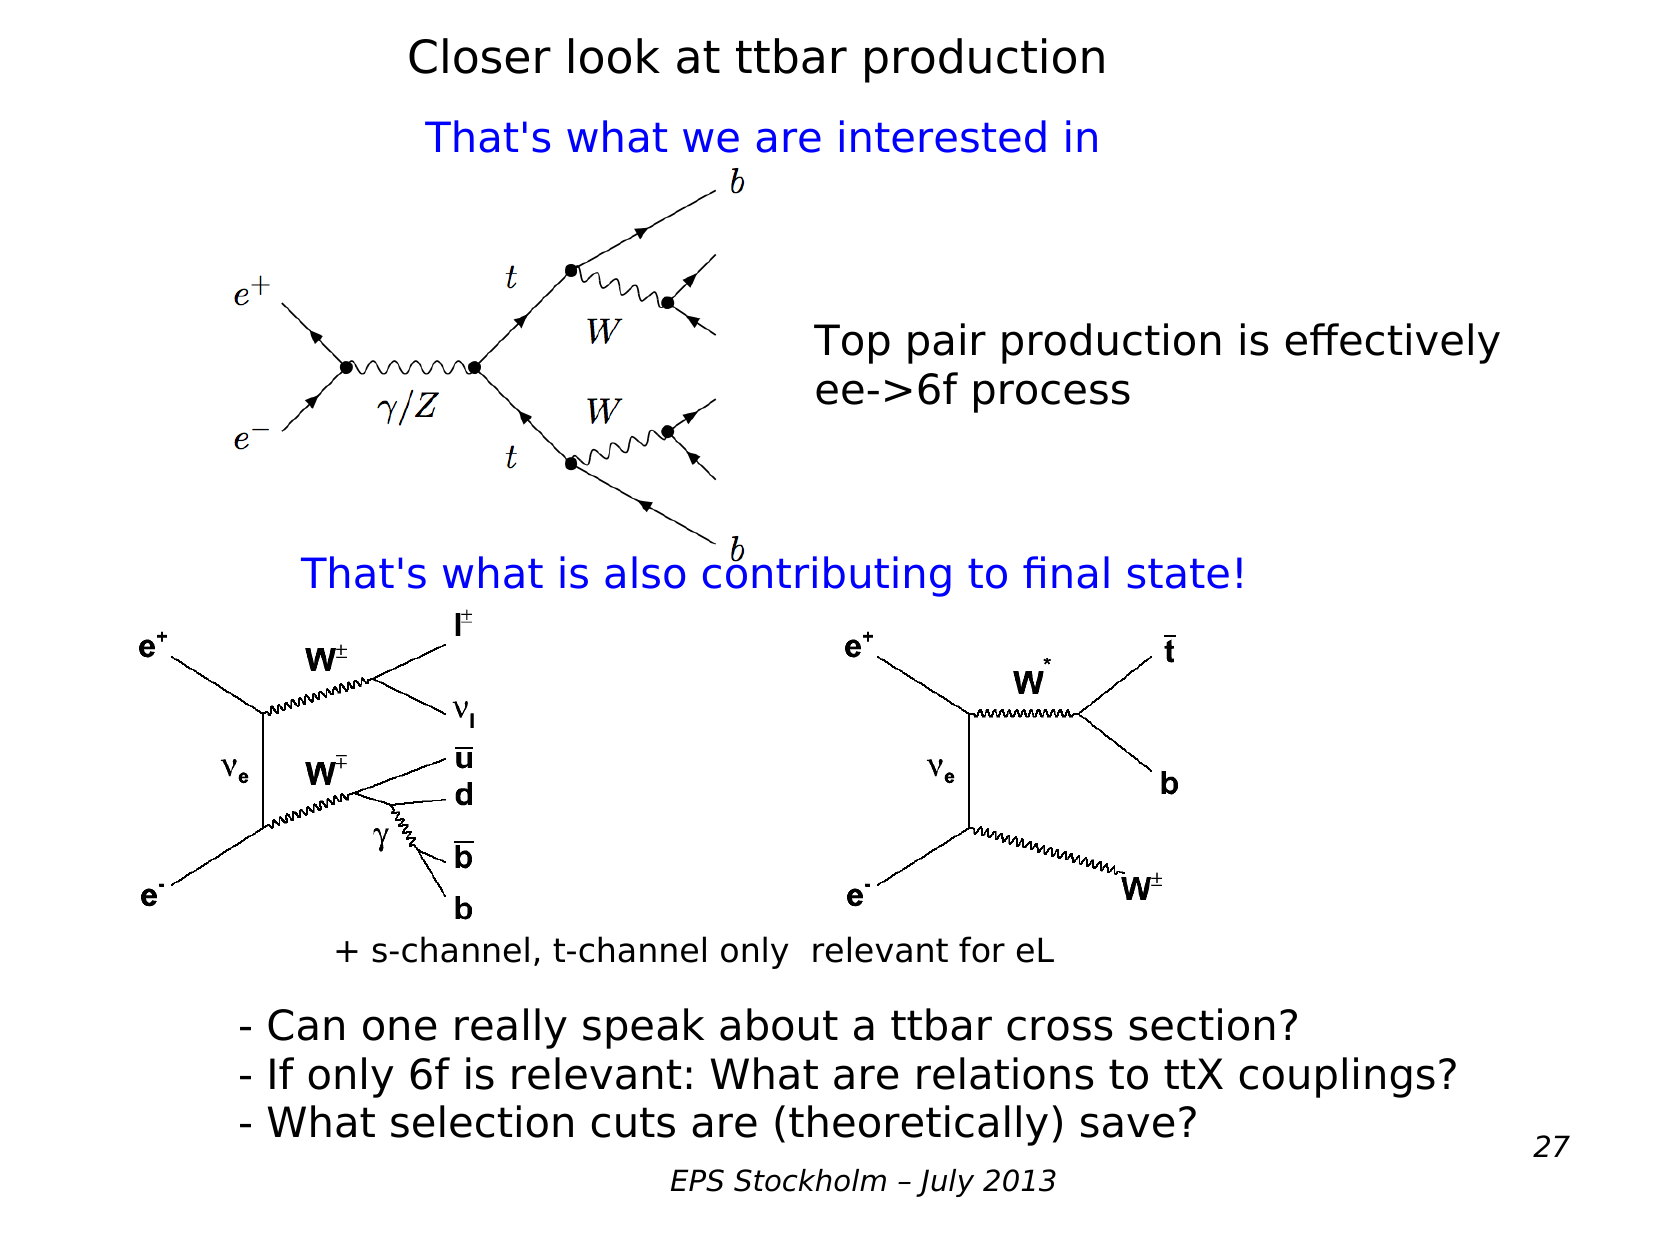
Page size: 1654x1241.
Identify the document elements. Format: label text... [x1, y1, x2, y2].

text_box + s-channel, t-channel only relevant for eL [318, 924, 1219, 994]
text_box - Can one really speak about a ttbar cross section? - If only 6f is relevant: What are relations to ttX couplings? - What selection cuts are (theoretically) save? [223, 994, 1472, 1156]
text_box That's what we are interested in [410, 106, 1114, 170]
picture [126, 599, 491, 942]
picture [133, 105, 842, 577]
text_box That's what is also contributing to final state! [286, 542, 1264, 607]
text_box Closer look at ttbar production [392, 23, 1138, 92]
text_box Top pair production is effectively ee->6f process [799, 309, 1565, 422]
picture [832, 607, 1197, 924]
